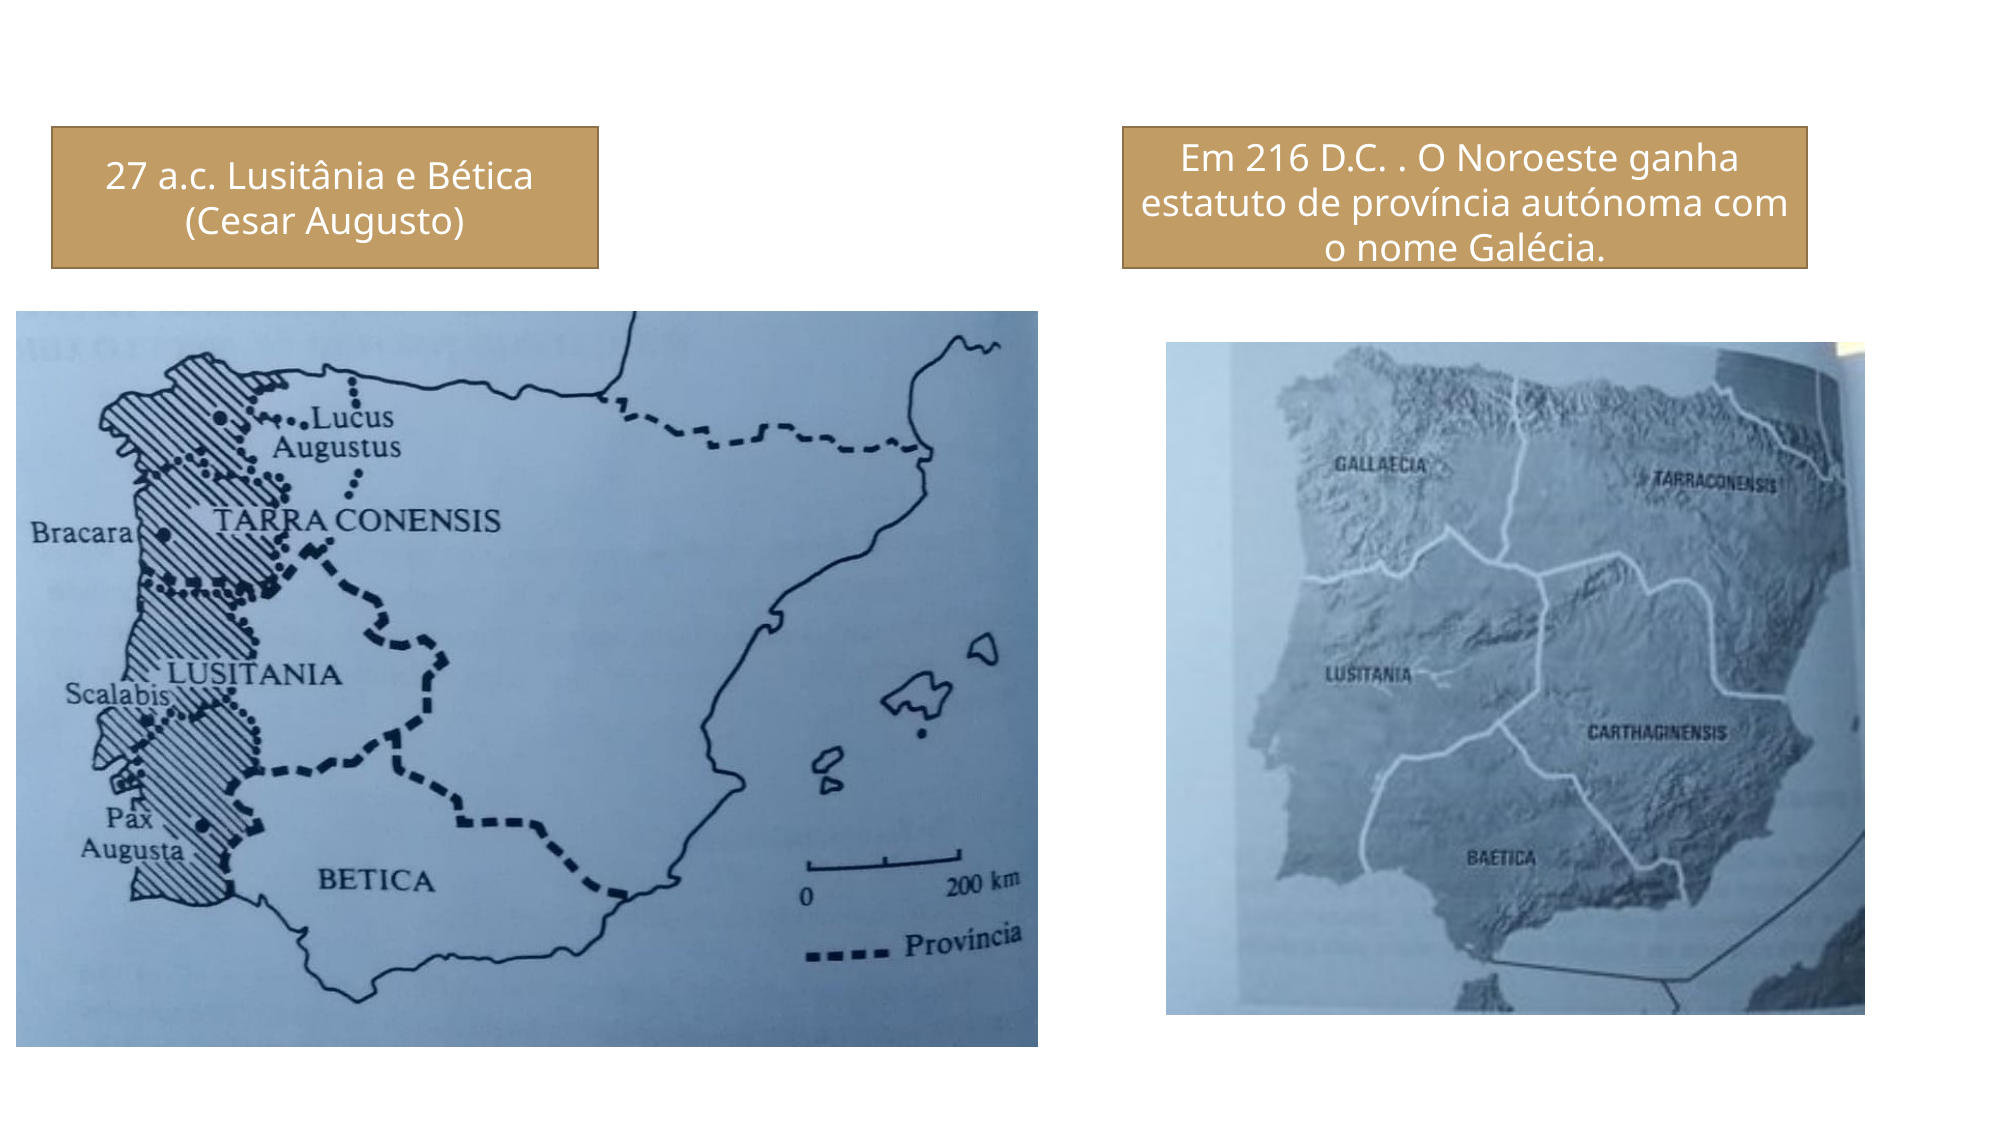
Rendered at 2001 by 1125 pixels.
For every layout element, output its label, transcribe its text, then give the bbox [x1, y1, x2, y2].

text_box Em 216 D.C. . O Noroeste ganha estatuto de província autónoma com o nome Galécia. [1123, 127, 1807, 268]
picture [1166, 343, 1865, 1015]
picture [16, 311, 1038, 1047]
text_box 27 a.c. Lusitânia e Bética (Cesar Augusto) [52, 127, 598, 268]
